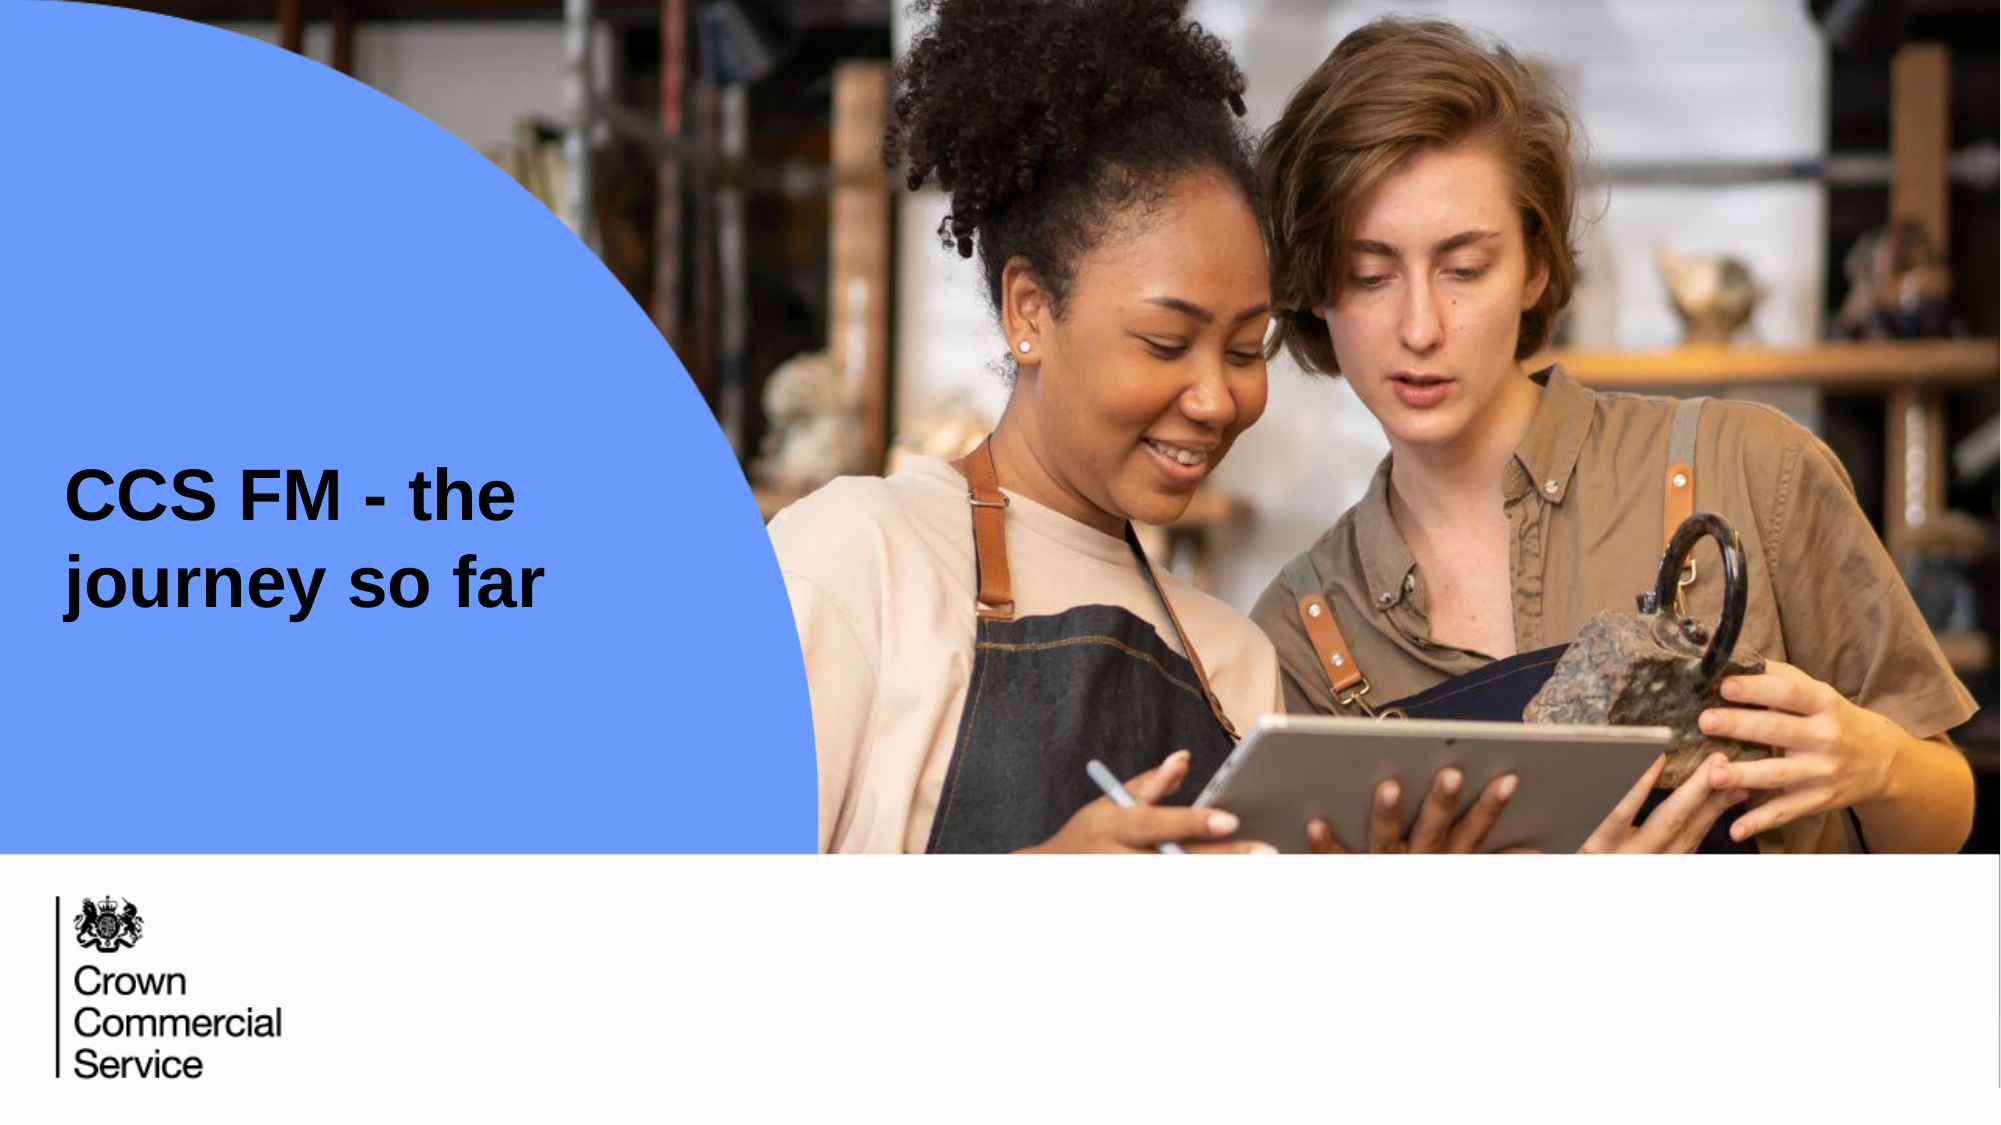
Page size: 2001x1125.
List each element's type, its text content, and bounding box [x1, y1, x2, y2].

title CCS FM - the journey so far [64, 447, 681, 760]
